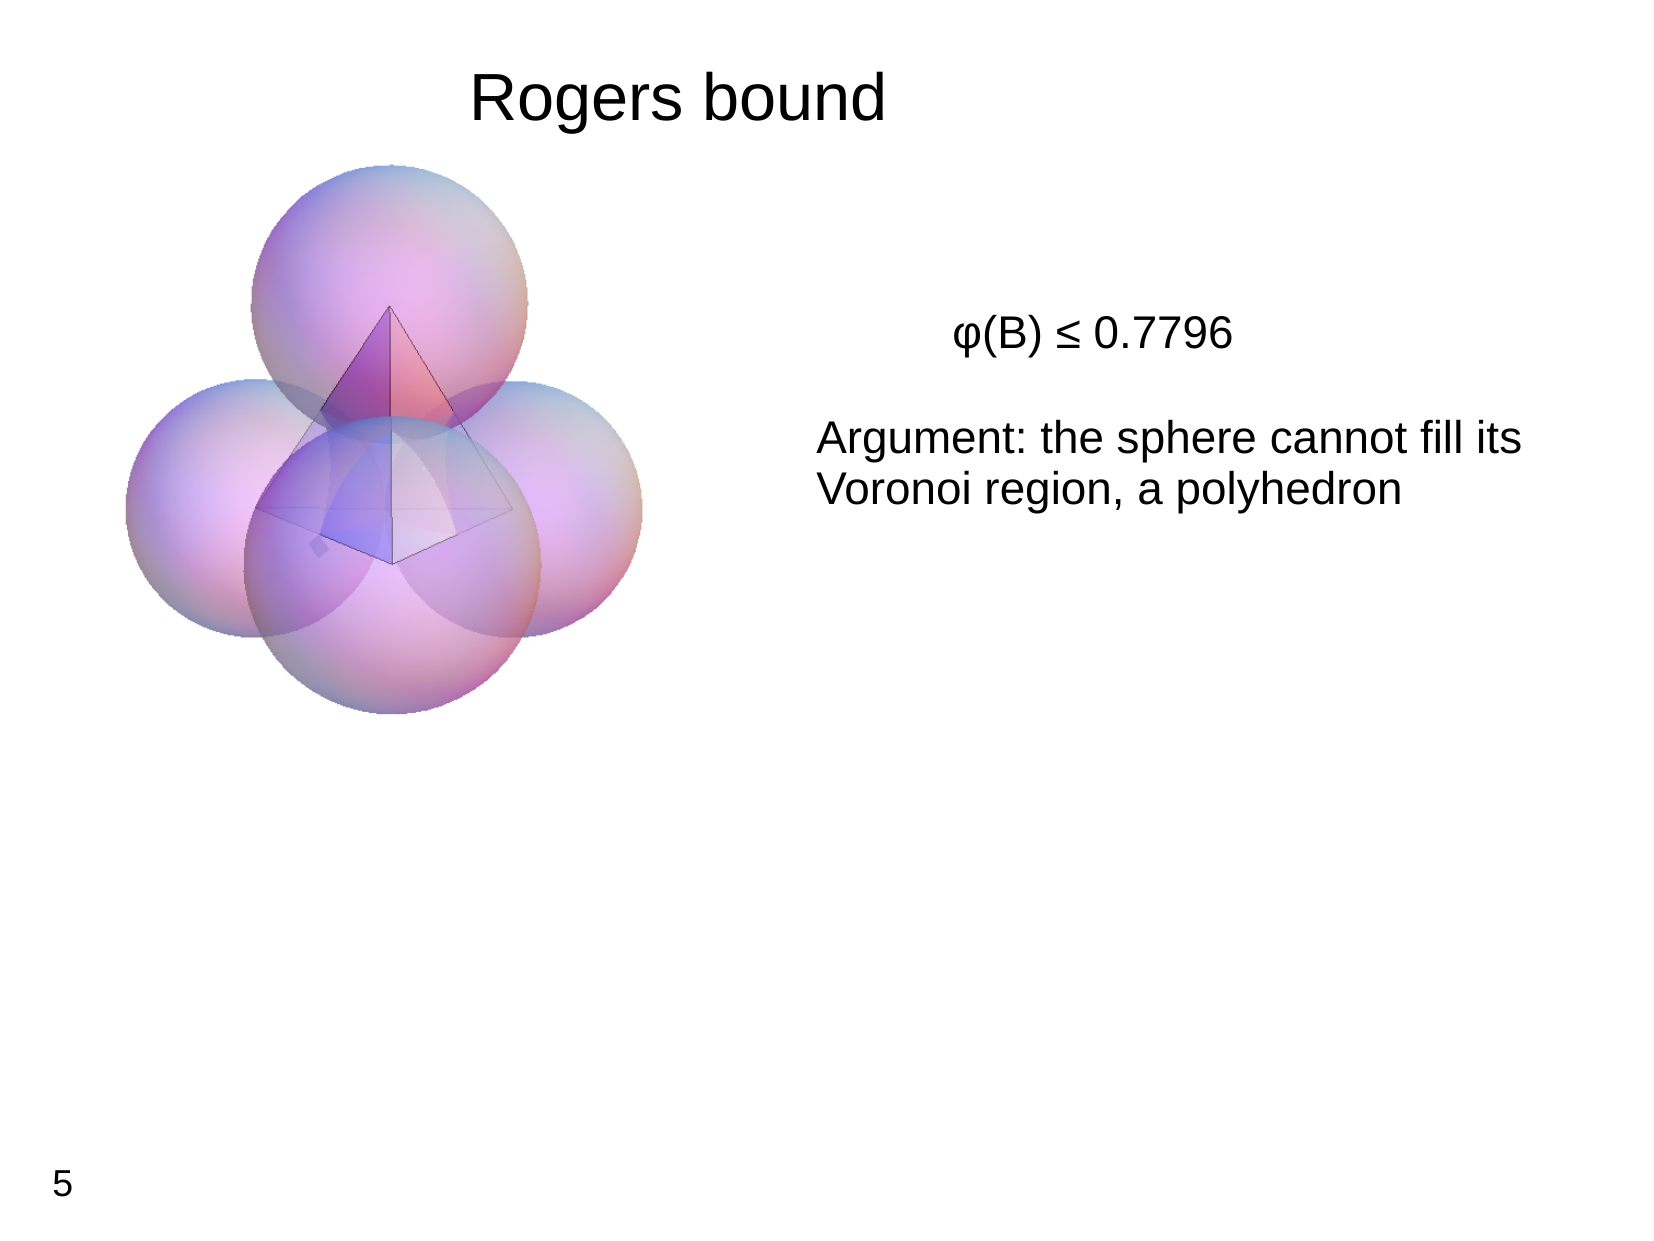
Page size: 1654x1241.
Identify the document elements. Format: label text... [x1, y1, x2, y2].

text_box Rogers bound [454, 52, 905, 143]
picture [0, 41, 788, 863]
text_box Argument: the sphere cannot fill its Voronoi region, a polyhedron [801, 404, 1538, 555]
text_box 5 [37, 1155, 88, 1213]
text_box φ(B) ≤ 0.7796 [937, 300, 1275, 367]
